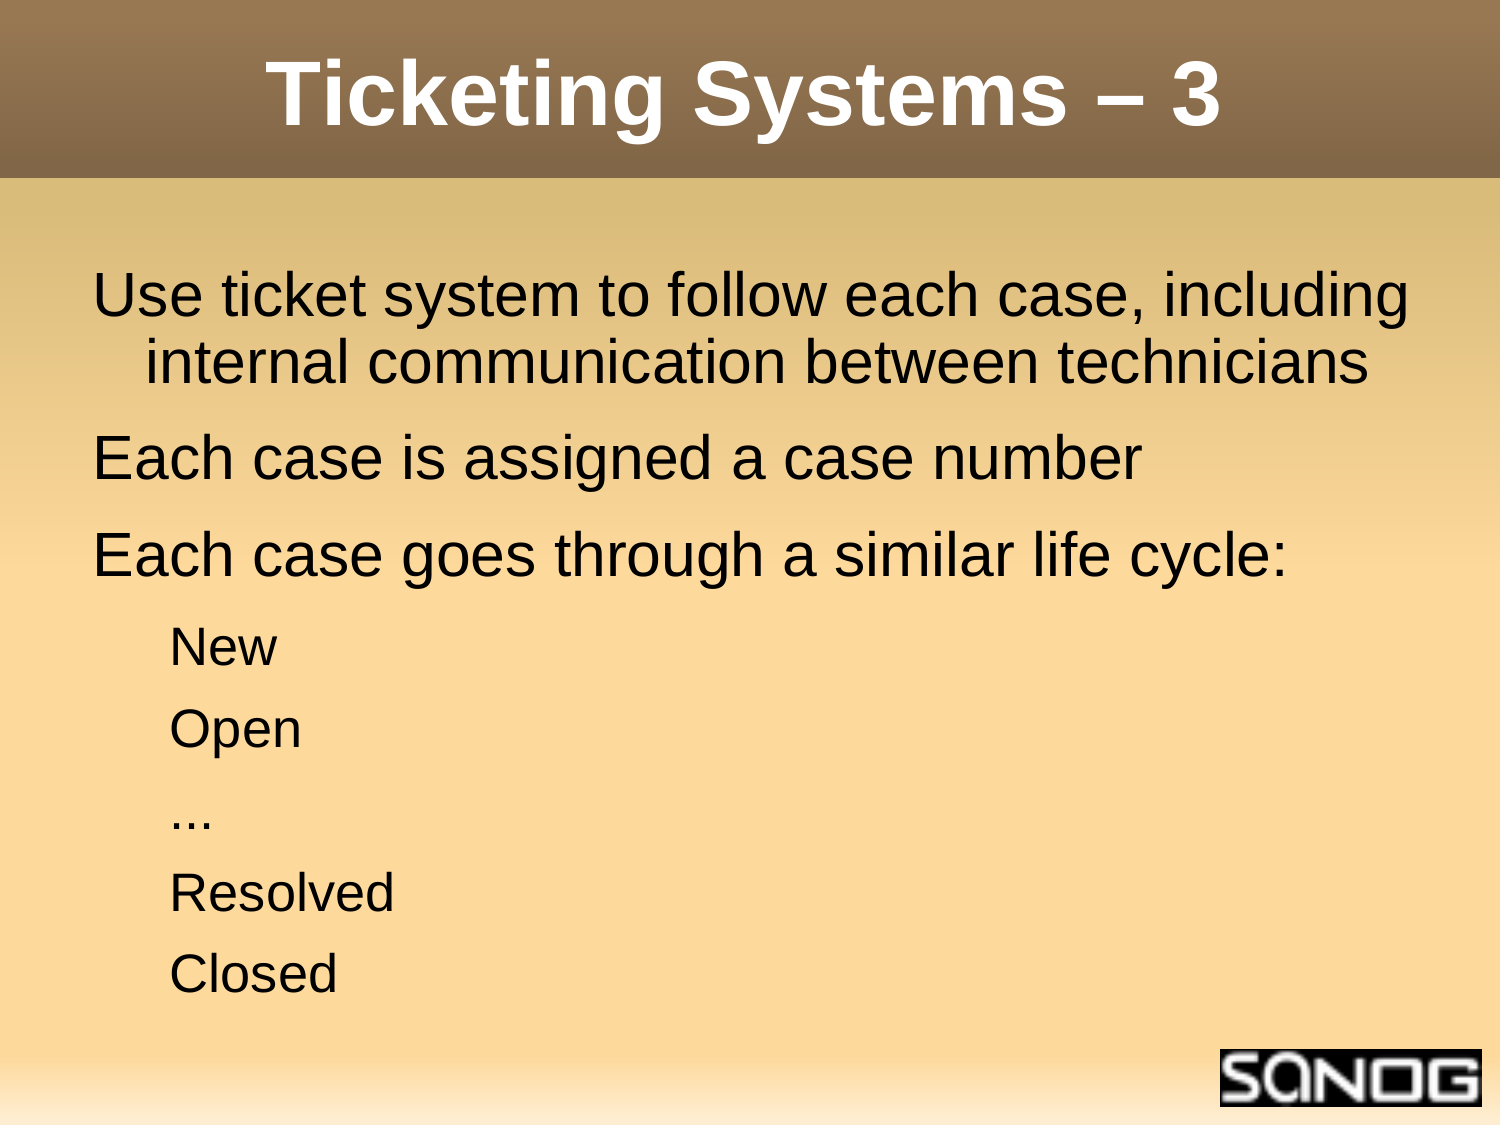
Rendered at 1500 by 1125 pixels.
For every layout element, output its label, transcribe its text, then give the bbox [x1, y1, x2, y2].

list Use ticket system to follow each case, including internal communication between technicians Each case is assigned a case number Each case goes through a similar life cycle: New Open ... Resolved Closed [75, 263, 1425, 1075]
picture [0, 0, 1500, 1125]
title Ticketing Systems – 3 [69, 0, 1420, 188]
